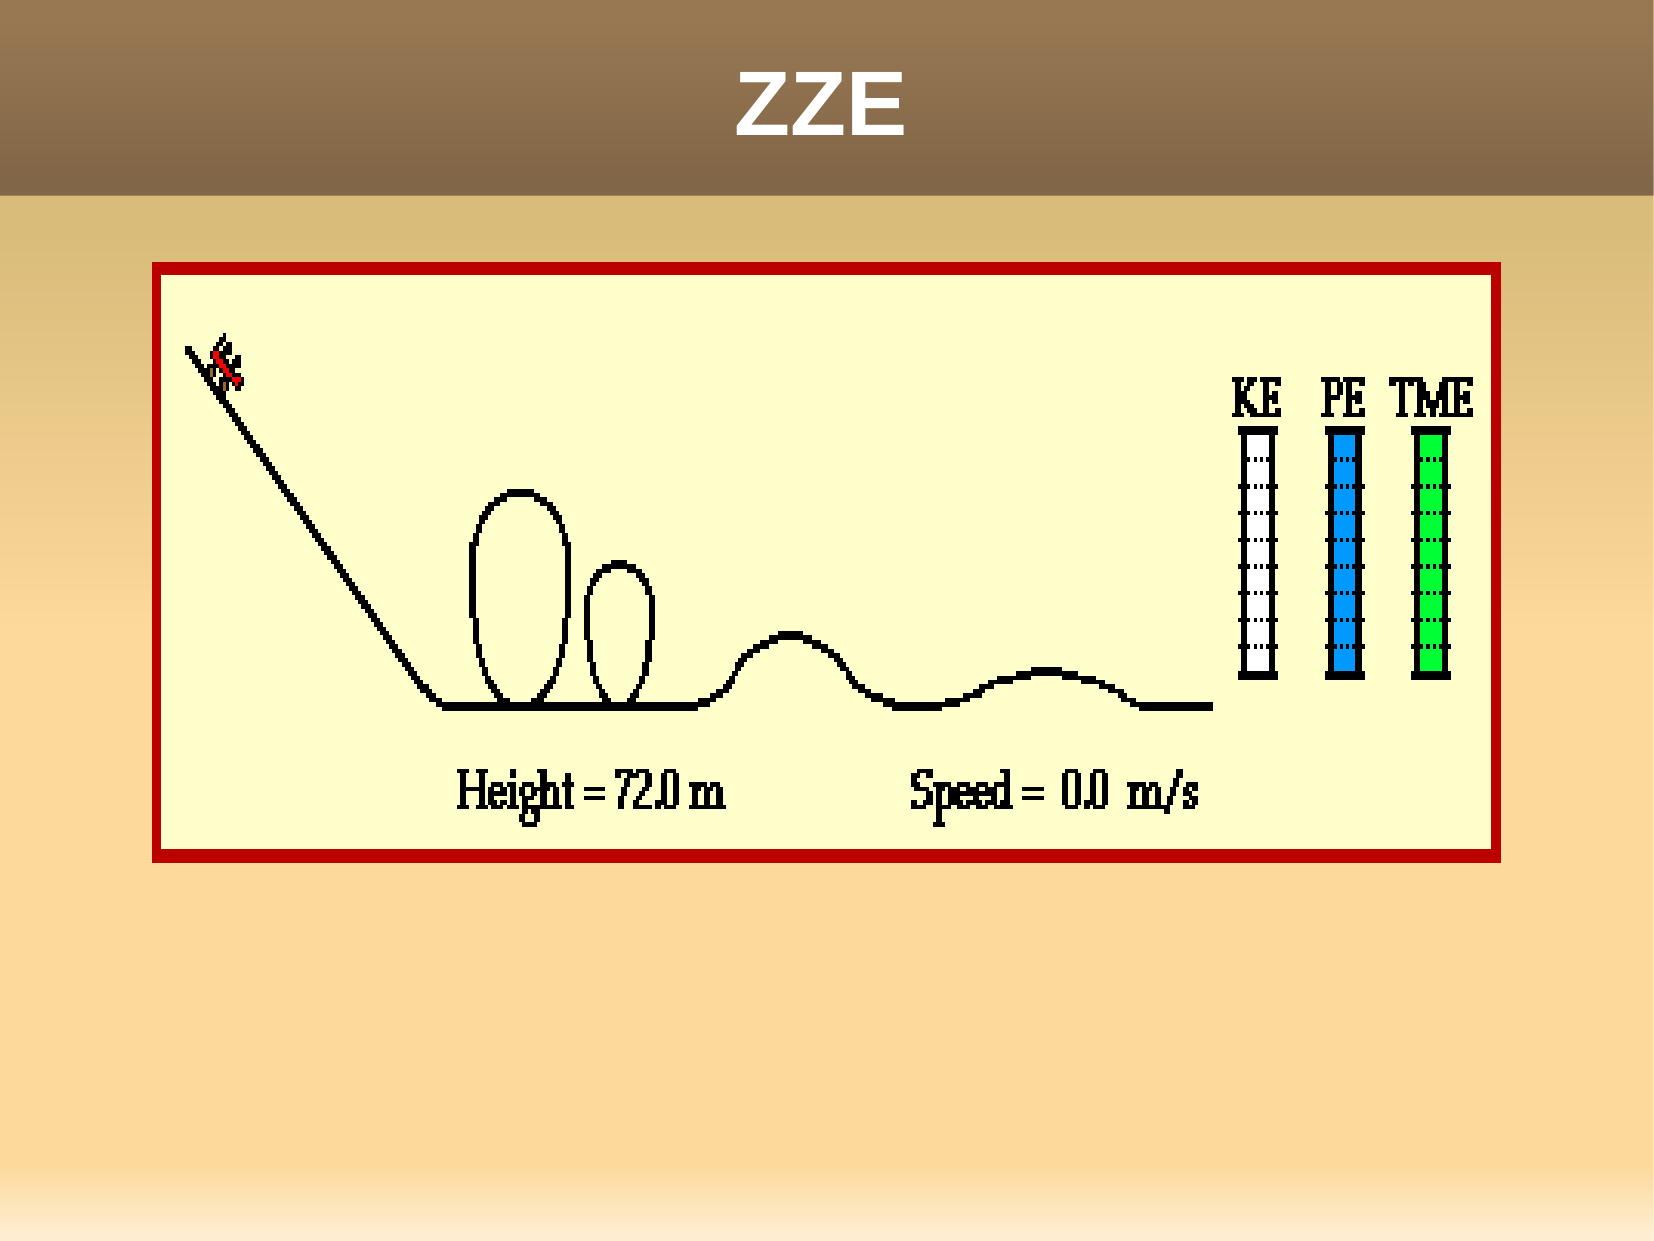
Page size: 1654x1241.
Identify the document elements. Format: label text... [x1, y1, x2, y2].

picture [0, 0, 1654, 1241]
title ZZE [76, 0, 1565, 208]
